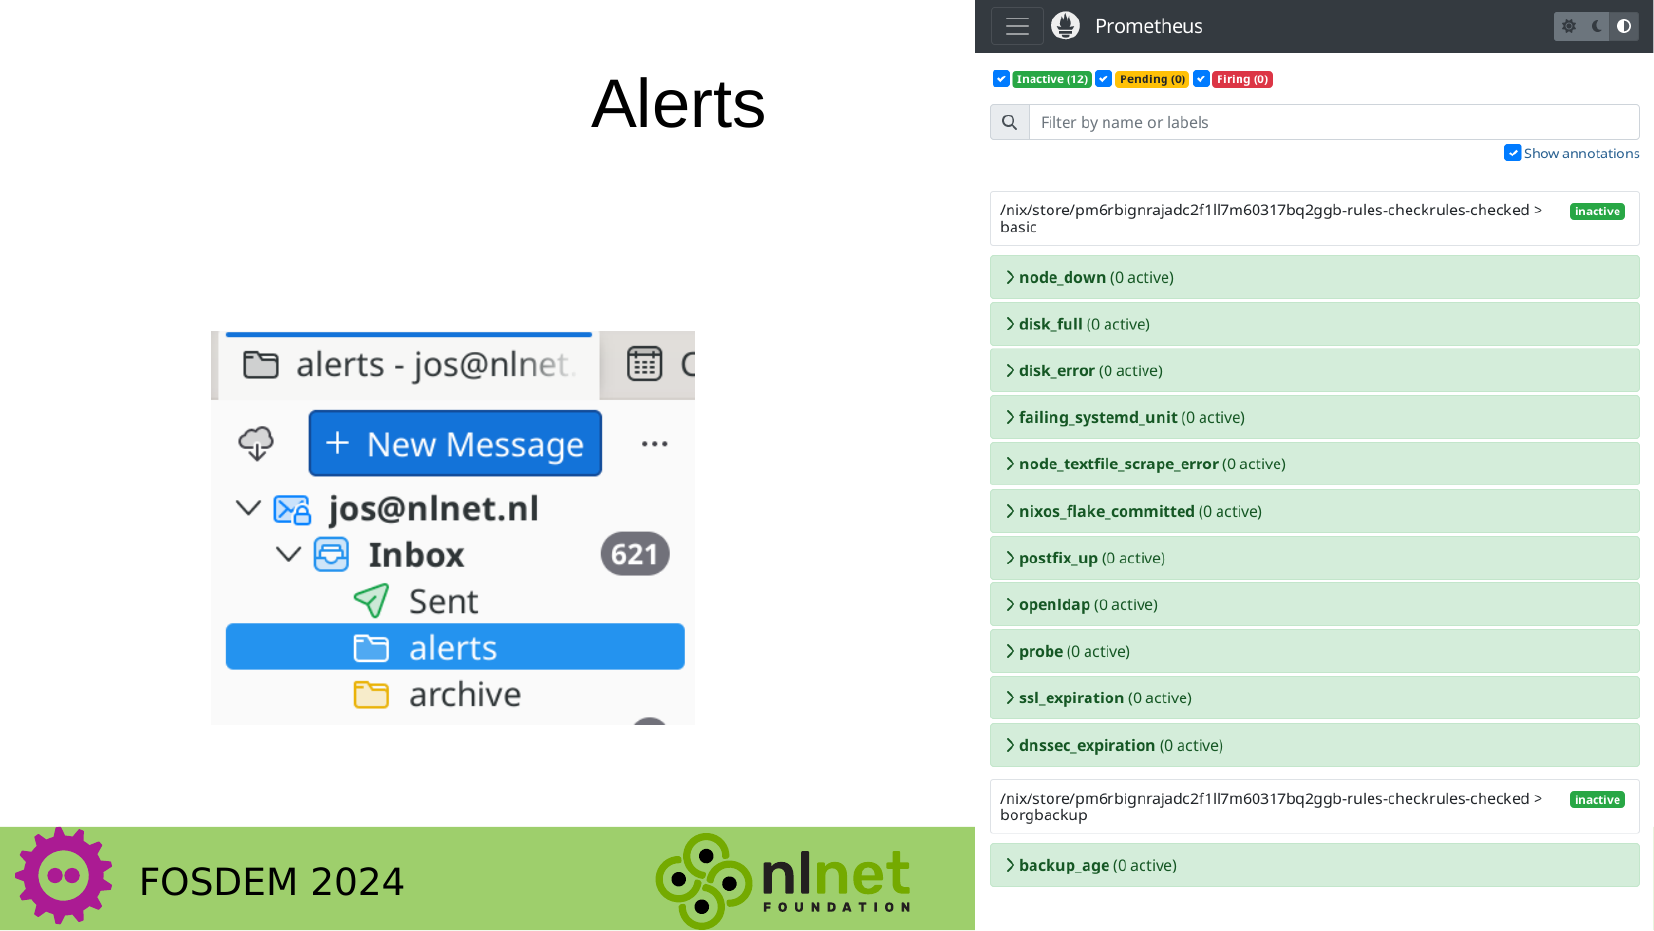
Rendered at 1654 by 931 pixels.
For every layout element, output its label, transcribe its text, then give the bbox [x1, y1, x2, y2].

picture [211, 331, 695, 725]
picture [975, 0, 1654, 931]
title Alerts [0, 29, 975, 178]
